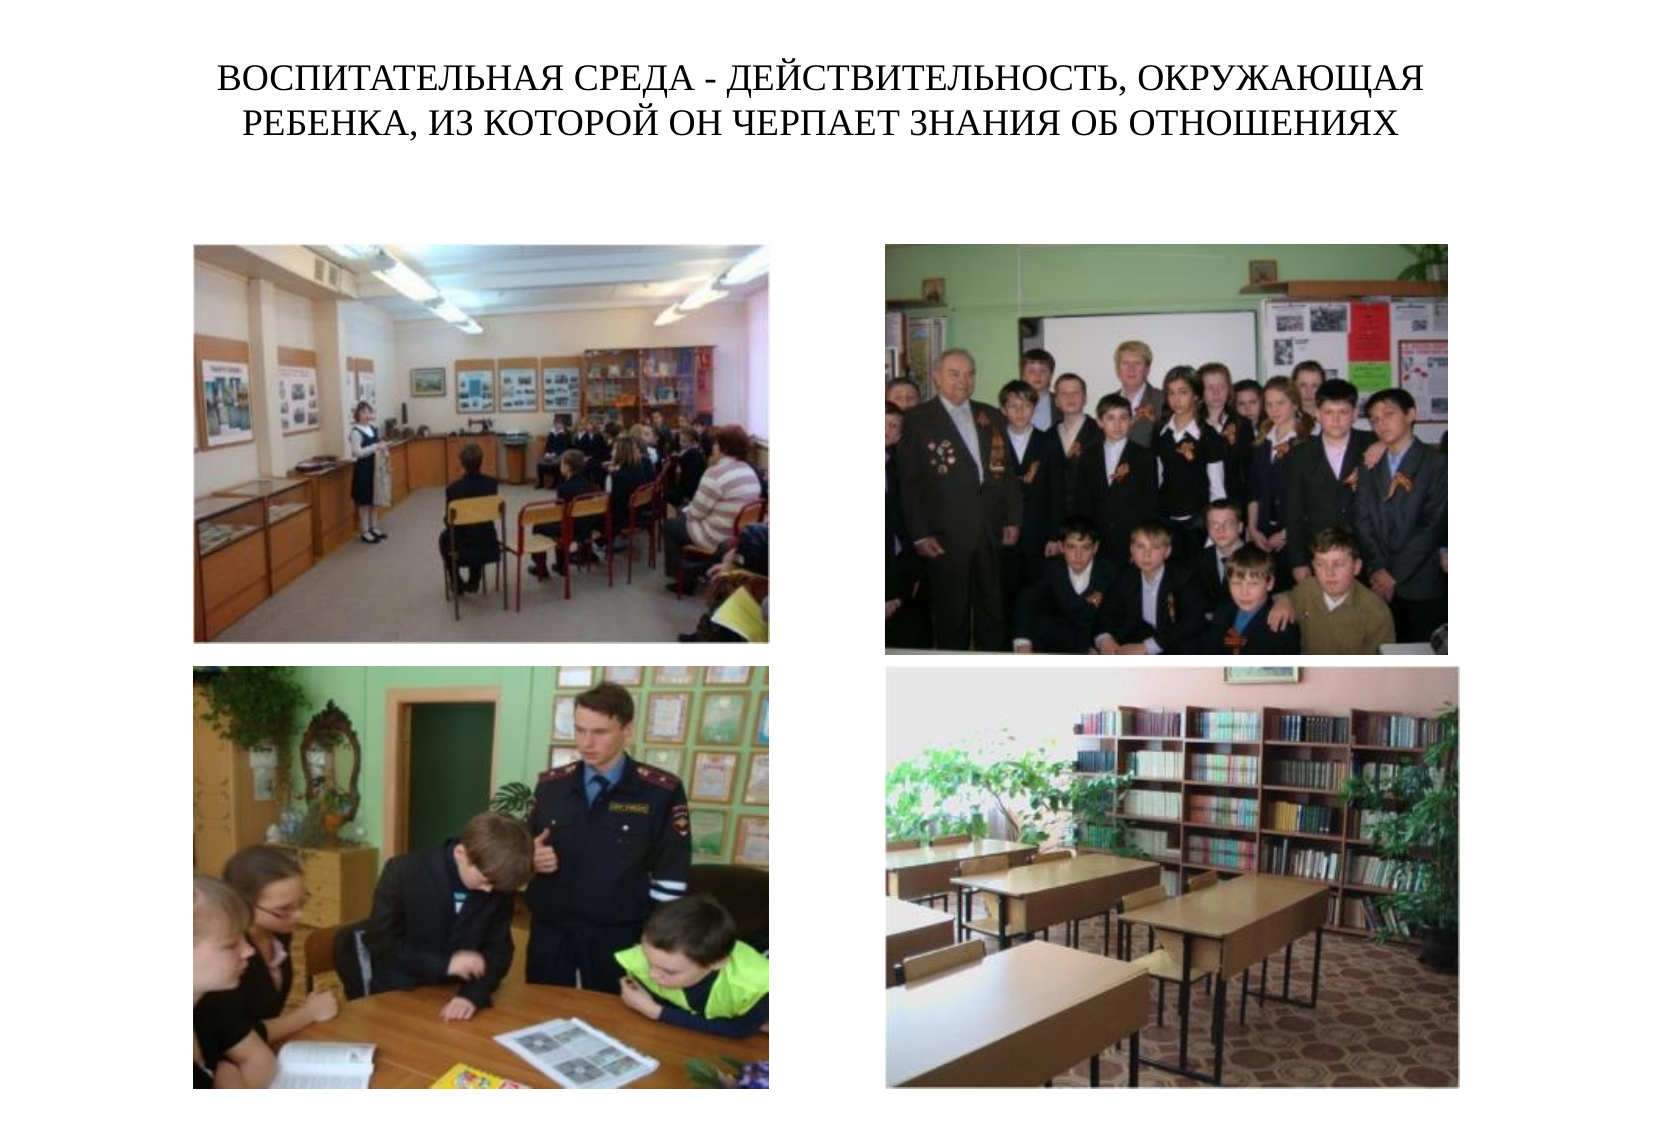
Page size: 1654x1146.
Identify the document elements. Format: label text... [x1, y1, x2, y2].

picture [193, 244, 770, 644]
picture [885, 666, 1460, 1089]
picture [193, 666, 769, 1089]
text_box ВОСПИТАТЕЛЬНАЯ СРЕДА - ДЕЙСТВИТЕЛЬНОСТЬ, ОКРУЖАЮЩАЯ РЕБЕНКА, ИЗ КОТОРОЙ ОН ЧЕРПАЕТ ЗНАНИЯ ОБ ОТНОШЕНИЯХ [193, 45, 1448, 152]
picture [885, 244, 1448, 655]
